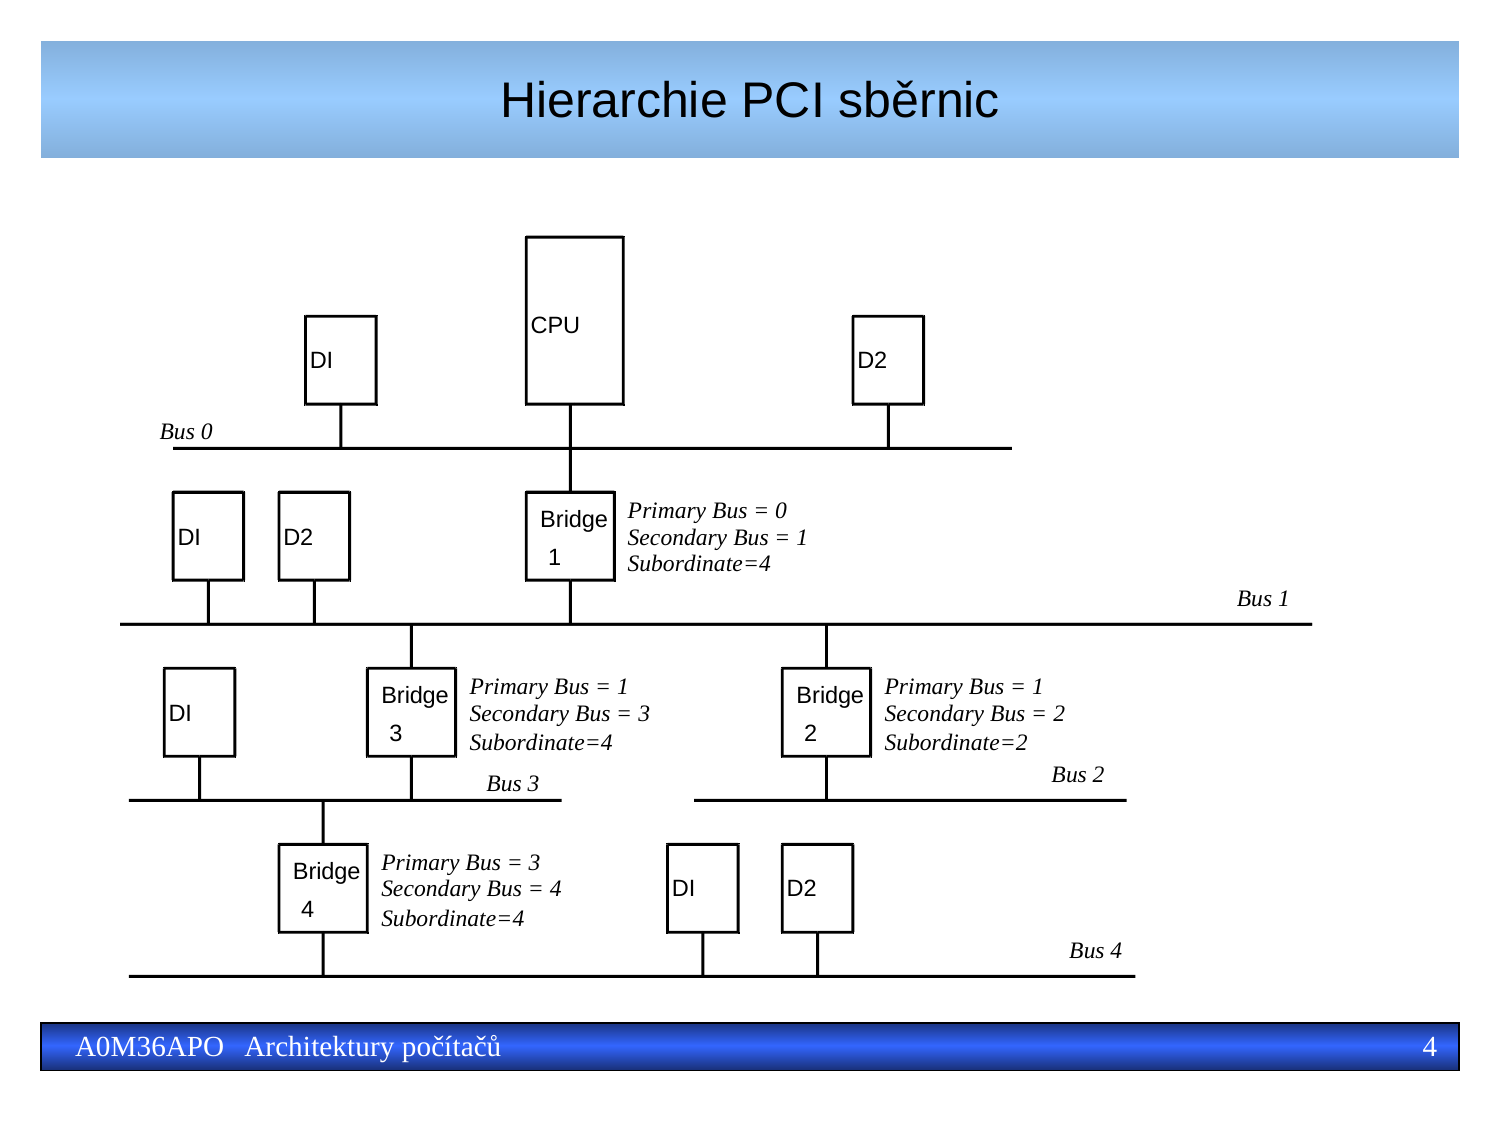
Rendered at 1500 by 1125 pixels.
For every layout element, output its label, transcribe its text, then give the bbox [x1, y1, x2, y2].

title Hierarchie PCI sběrnic [41, 41, 1459, 158]
chart [0, 87, 1313, 1038]
